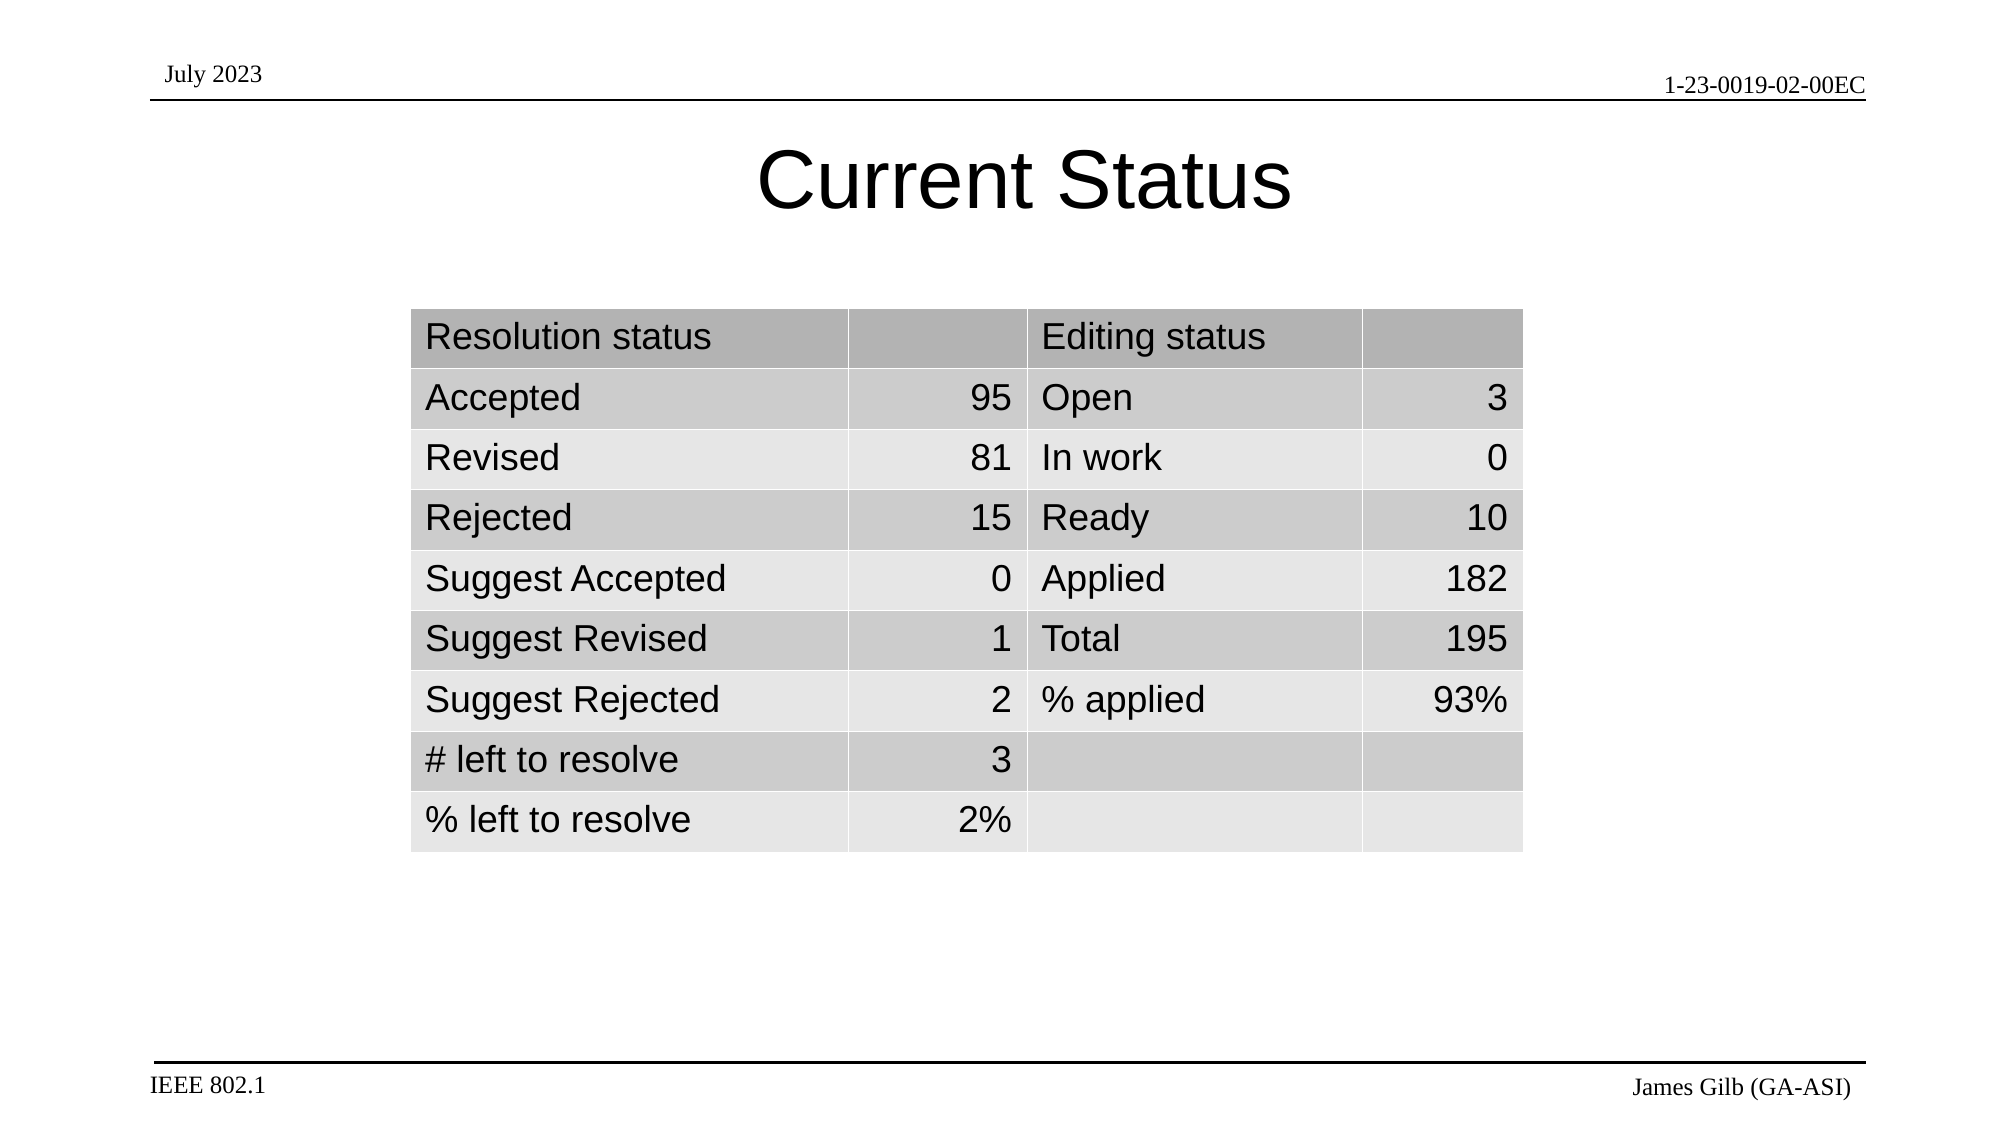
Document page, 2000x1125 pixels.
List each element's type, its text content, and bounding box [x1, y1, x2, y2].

table_cell 195 [1363, 611, 1523, 670]
table_header [1363, 309, 1523, 368]
table_header [849, 309, 1027, 368]
table_cell 0 [849, 551, 1027, 610]
table_cell % left to resolve [411, 792, 848, 852]
table_cell Suggest Revised [411, 611, 848, 670]
table_cell [1028, 792, 1362, 852]
table_cell % applied [1028, 671, 1362, 731]
table_cell 2% [849, 792, 1027, 852]
table_cell 15 [849, 490, 1027, 550]
table_cell # left to resolve [411, 732, 848, 791]
table_cell 3 [1363, 369, 1523, 429]
title Current Status [149, 112, 1900, 238]
table_header Editing status [1028, 309, 1362, 368]
table_cell 3 [849, 732, 1027, 791]
table_cell Rejected [411, 490, 848, 550]
table_cell 182 [1363, 551, 1523, 610]
table_header Resolution status [411, 309, 848, 368]
table_cell Suggest Accepted [411, 551, 848, 610]
table_cell Total [1028, 611, 1362, 670]
table_cell In work [1028, 430, 1362, 489]
table_cell 0 [1363, 430, 1523, 489]
table_cell 93% [1363, 671, 1523, 731]
table_cell [1028, 732, 1362, 791]
table_cell 2 [849, 671, 1027, 731]
table_cell [1363, 732, 1523, 791]
table_cell Applied [1028, 551, 1362, 610]
table_cell 81 [849, 430, 1027, 489]
table_cell 95 [849, 369, 1027, 429]
table_cell Accepted [411, 369, 848, 429]
table_cell Open [1028, 369, 1362, 429]
table_cell Suggest Rejected [411, 671, 848, 731]
table_cell 1 [849, 611, 1027, 670]
table_cell [1363, 792, 1523, 852]
table_cell Revised [411, 430, 848, 489]
table_cell Ready [1028, 490, 1362, 550]
table_cell 10 [1363, 490, 1523, 550]
